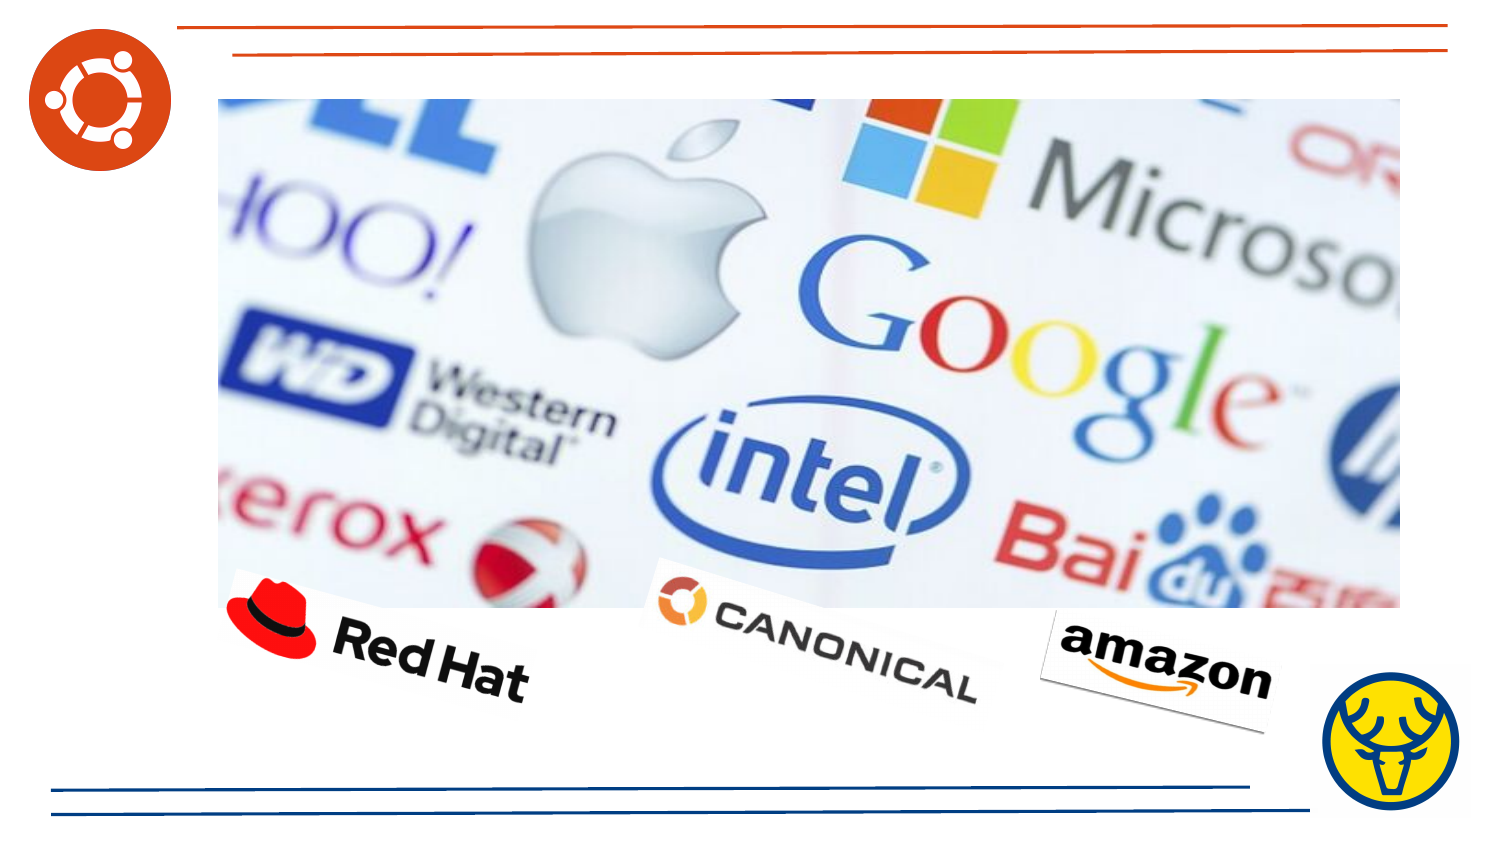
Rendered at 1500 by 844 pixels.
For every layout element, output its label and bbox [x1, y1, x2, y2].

picture [1310, 664, 1471, 818]
picture [29, 29, 171, 171]
picture [217, 99, 1400, 733]
